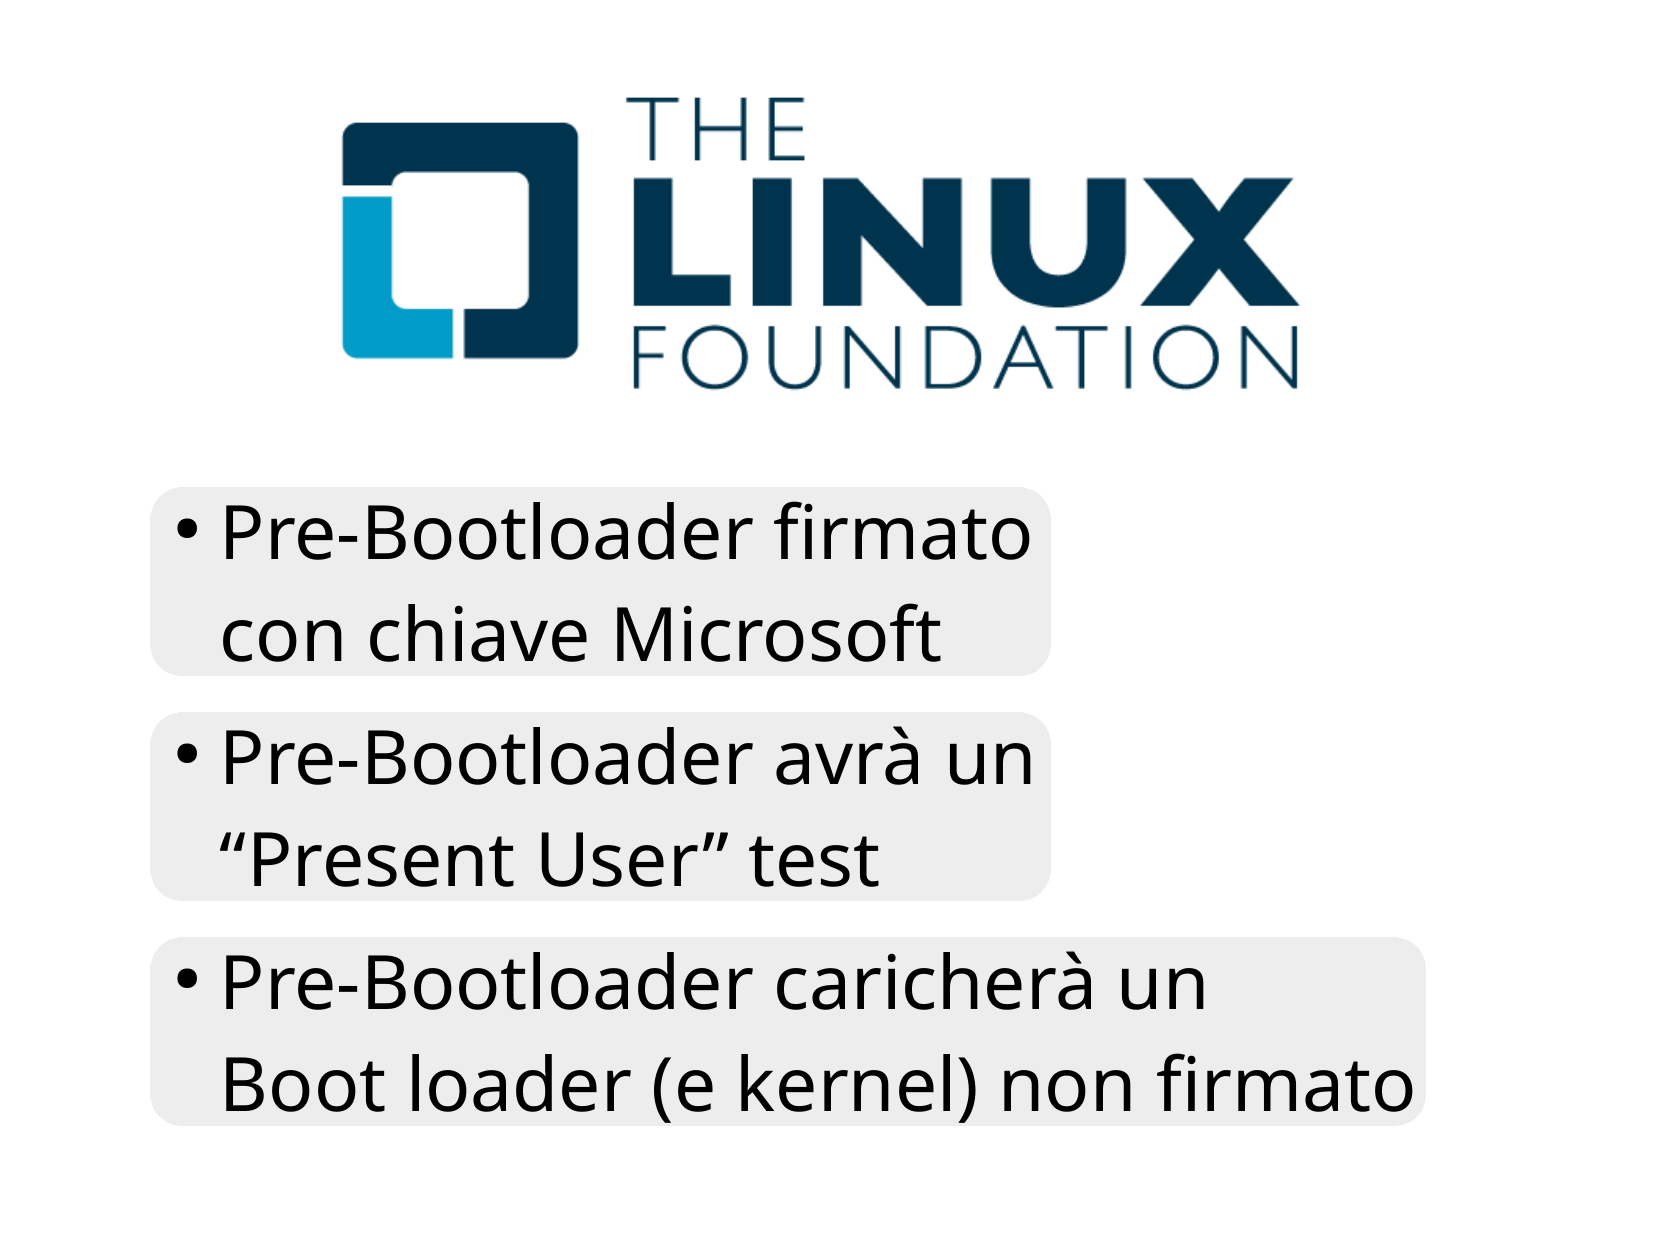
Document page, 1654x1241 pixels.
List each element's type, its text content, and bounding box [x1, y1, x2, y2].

text_box Pre-Bootloader caricherà un Boot loader (e kernel) non firmato [168, 937, 1412, 945]
picture [287, 37, 1388, 461]
text_box Pre-Bootloader firmato con chiave Microsoft [164, 487, 1033, 496]
text_box Pre-Bootloader avrà un “Present User” test [164, 712, 1036, 721]
